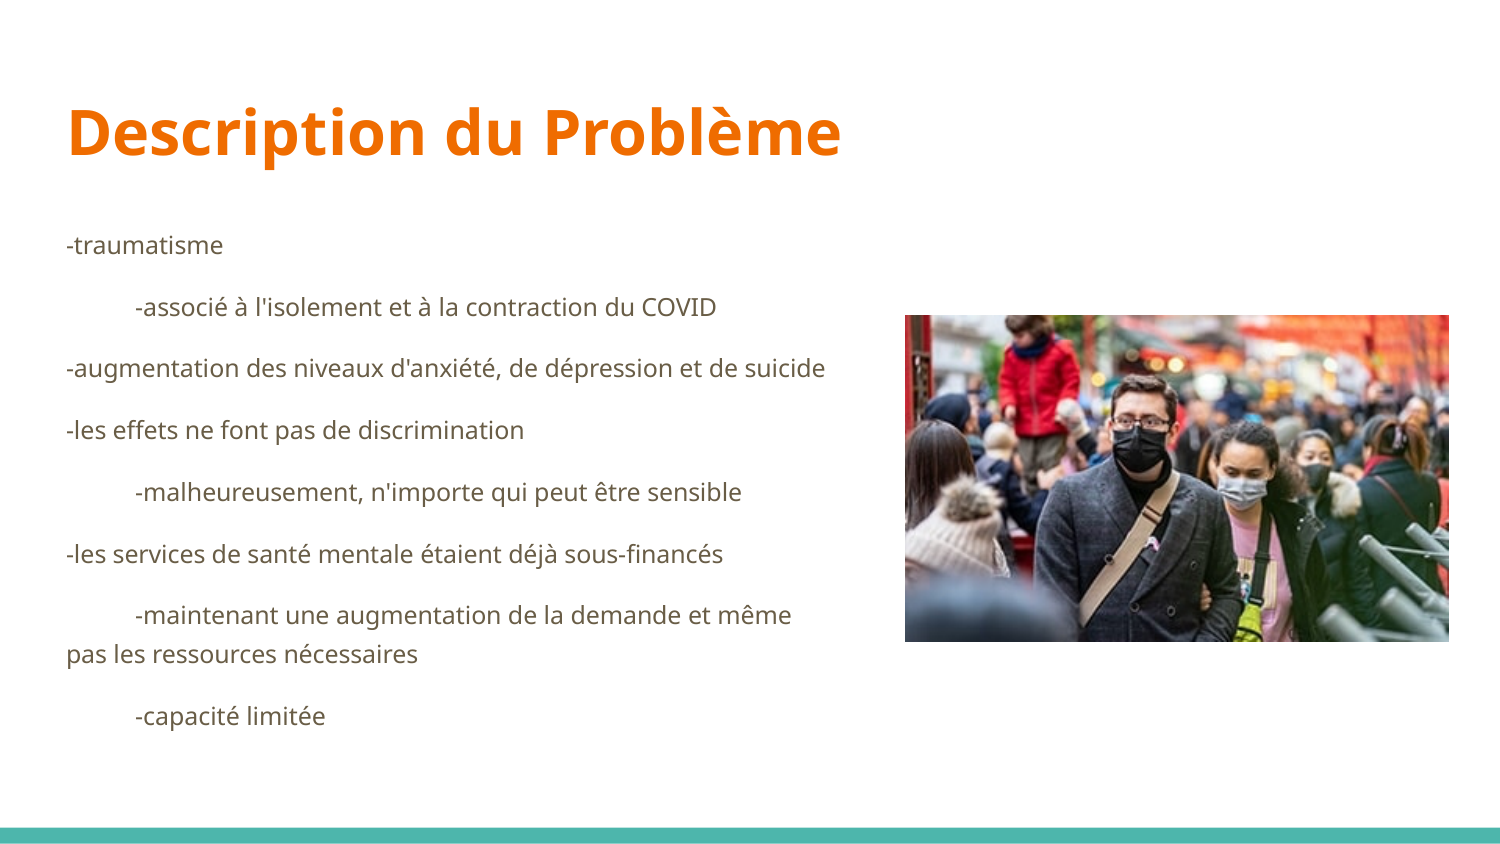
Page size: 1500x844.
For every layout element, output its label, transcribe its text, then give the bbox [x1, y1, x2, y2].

picture [905, 315, 1449, 642]
list -traumatisme -associé à l'isolement et à la contraction du COVID -augmentation des niveaux d'anxiété, de dépression et de suicide -les effets ne font pas de discrimination -malheureusement, n'importe qui peut être sensible -les services de santé mentale étaient déjà sous-financés -maintenant une augmentation de la demande et même pas les ressources nécessaires -capacité limitée [51, 207, 854, 750]
title Description du Problème [51, 72, 1449, 189]
